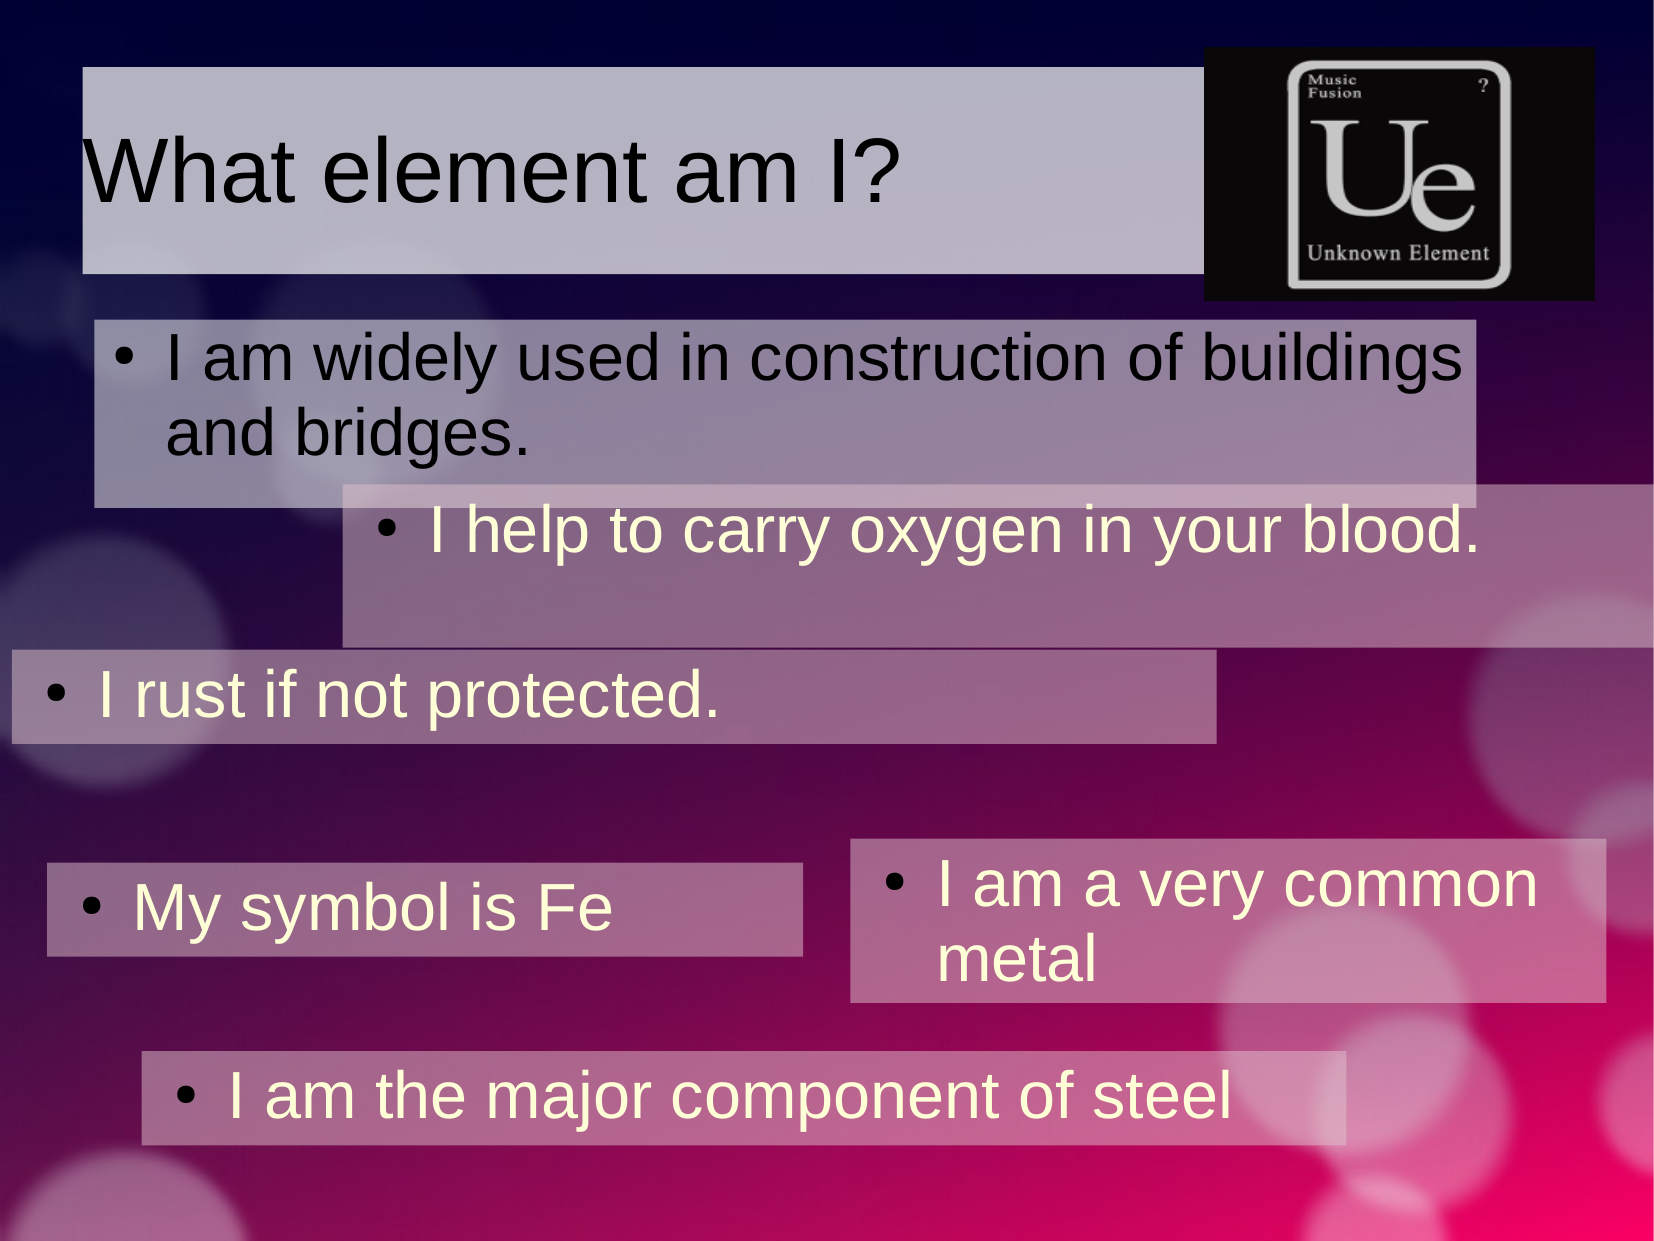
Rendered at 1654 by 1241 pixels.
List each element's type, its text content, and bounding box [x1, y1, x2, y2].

text_box I help to carry oxygen in your blood. [342, 484, 1654, 648]
text_box I am a very common metal [850, 838, 1607, 1002]
list I am widely used in construction of buildings and bridges. [94, 319, 1477, 508]
text_box I am the major component of steel [141, 1051, 1347, 1146]
title What element am I? [82, 67, 1204, 275]
text_box My symbol is Fe [47, 862, 804, 957]
picture [0, 0, 1654, 1241]
text_box I rust if not protected. [11, 649, 1217, 744]
